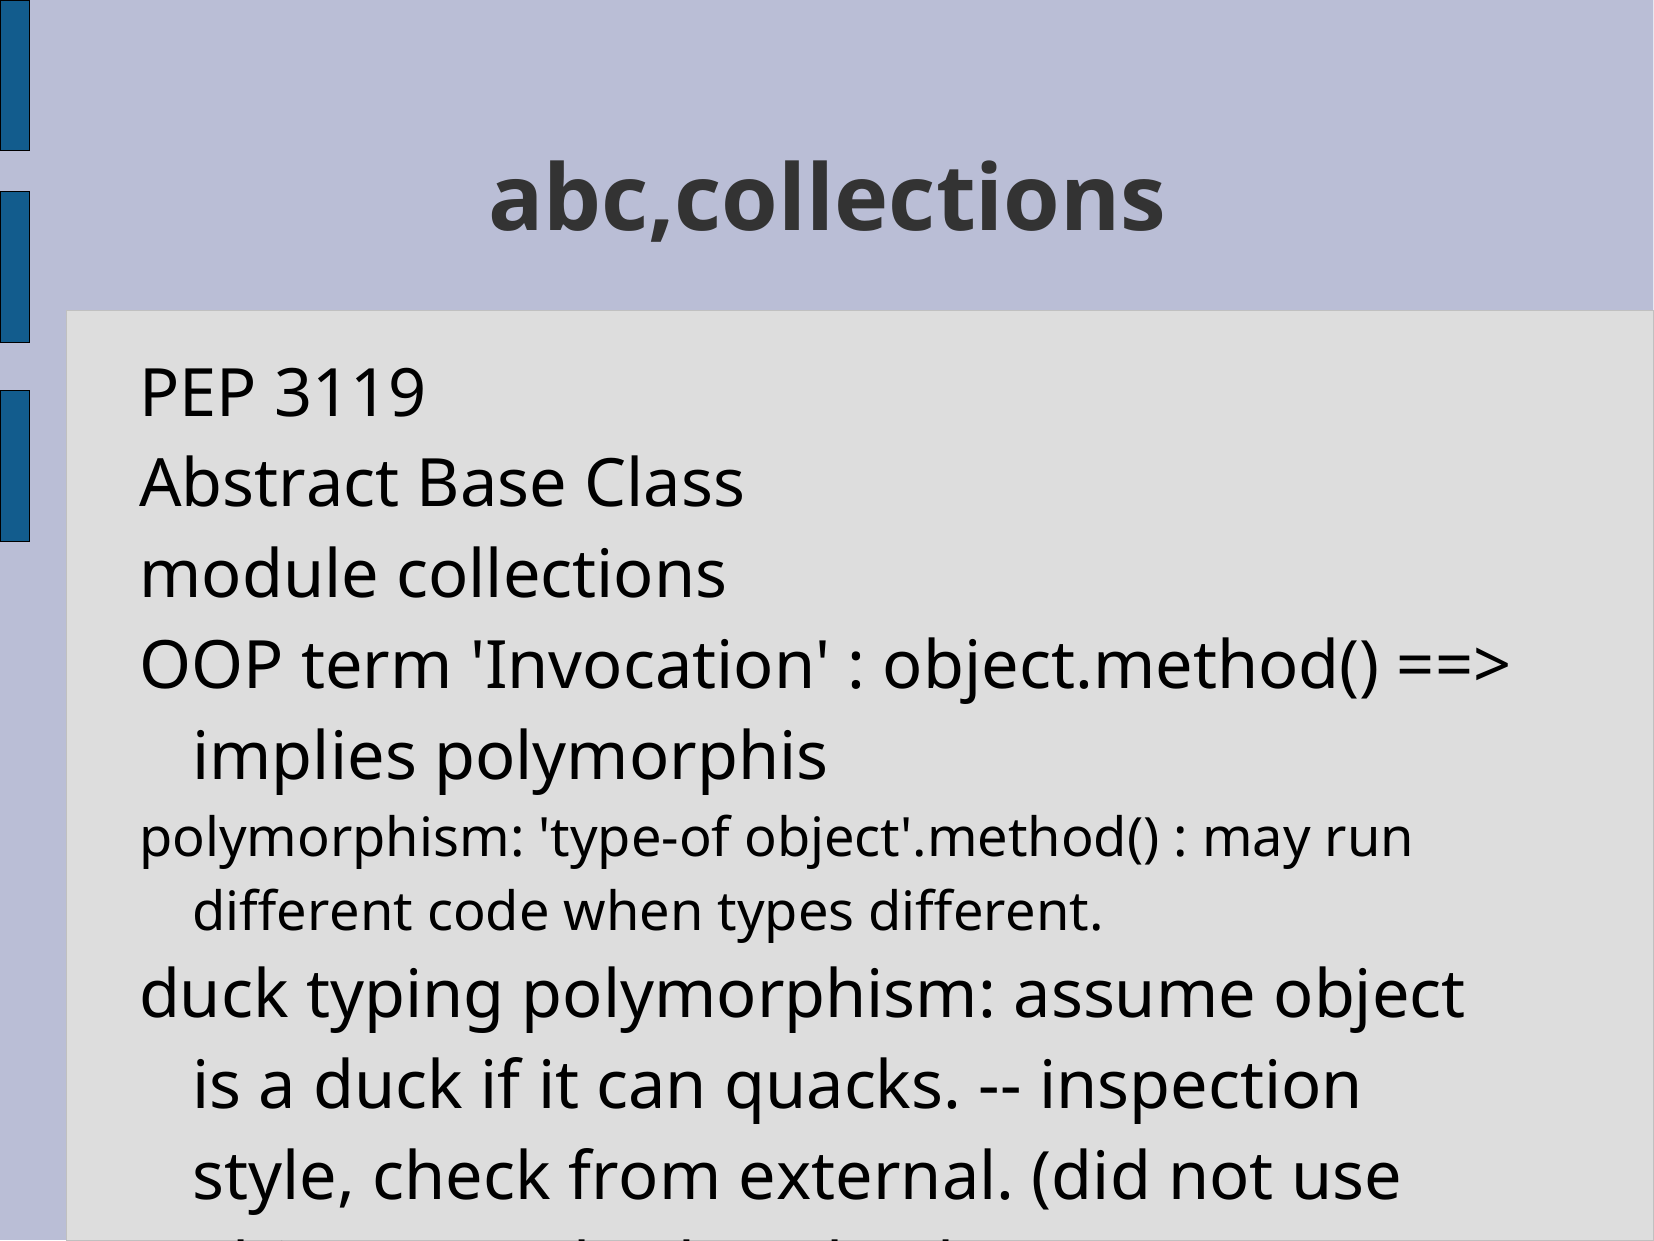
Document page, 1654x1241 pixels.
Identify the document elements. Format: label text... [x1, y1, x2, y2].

title abc,collections [121, 98, 1534, 291]
list PEP 3119 Abstract Base Class module collections OOP term 'Invocation' : object.method() ==> implies polymorphis polymorphism: 'type-of object'.method() : may run different code when types different. duck typing polymorphism: assume object is a duck if it can quacks. -- inspection style, check from external. (did not use object's method to check) [121, 344, 1534, 1196]
